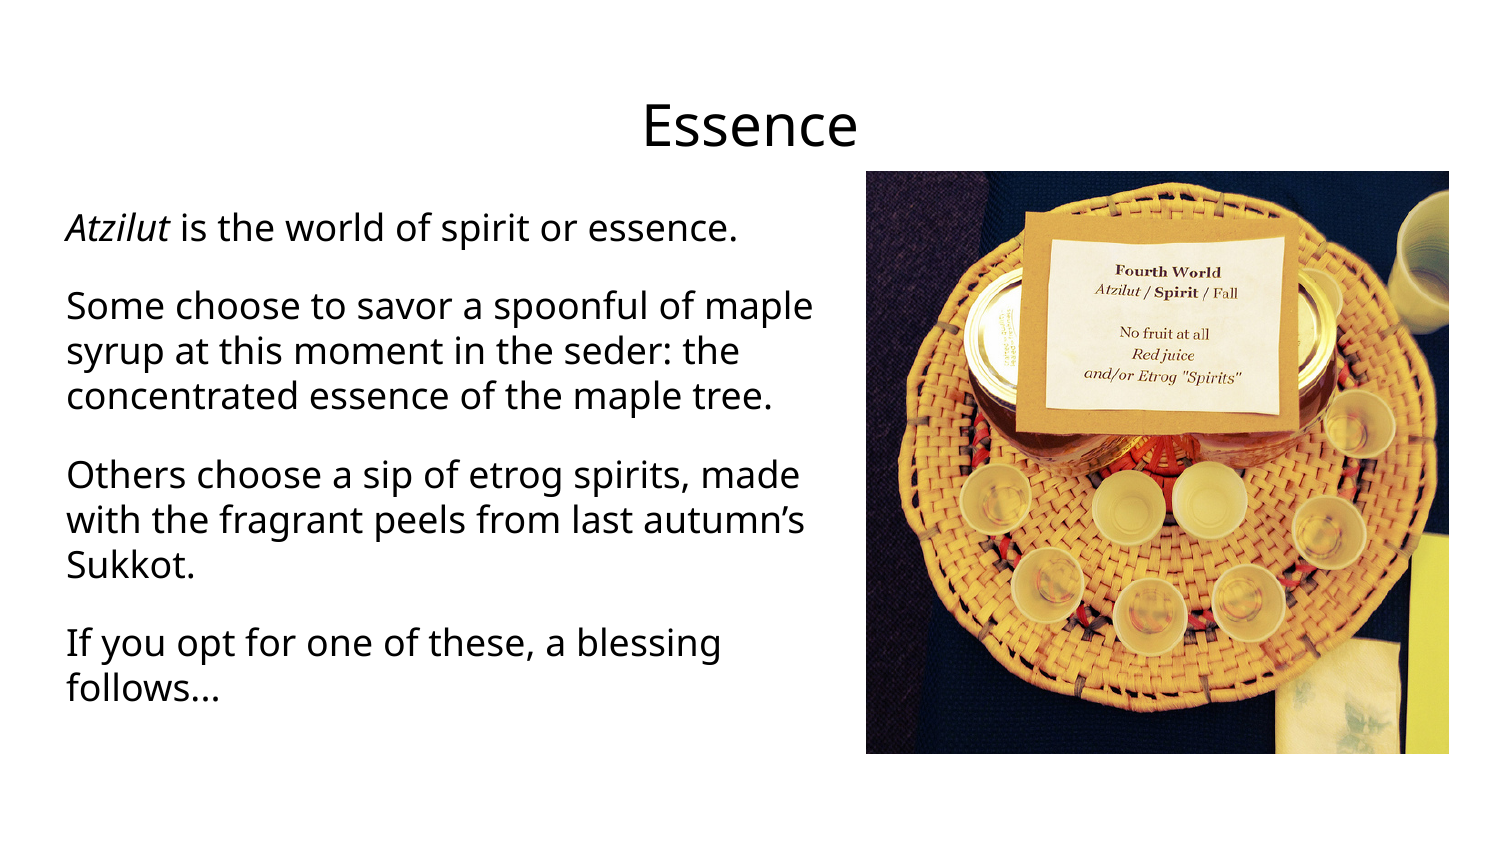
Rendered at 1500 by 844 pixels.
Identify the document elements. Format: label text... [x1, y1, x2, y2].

picture [866, 171, 1449, 754]
list Atzilut is the world of spirit or essence. Some choose to savor a spoonful of maple syrup at this moment in the seder: the concentrated essence of the maple tree. Others choose a sip of etrog spirits, made with the fragrant peels from last autumn’s Sukkot. If you opt for one of these, a blessing follows... [51, 189, 845, 738]
title Essence [51, 72, 1449, 167]
